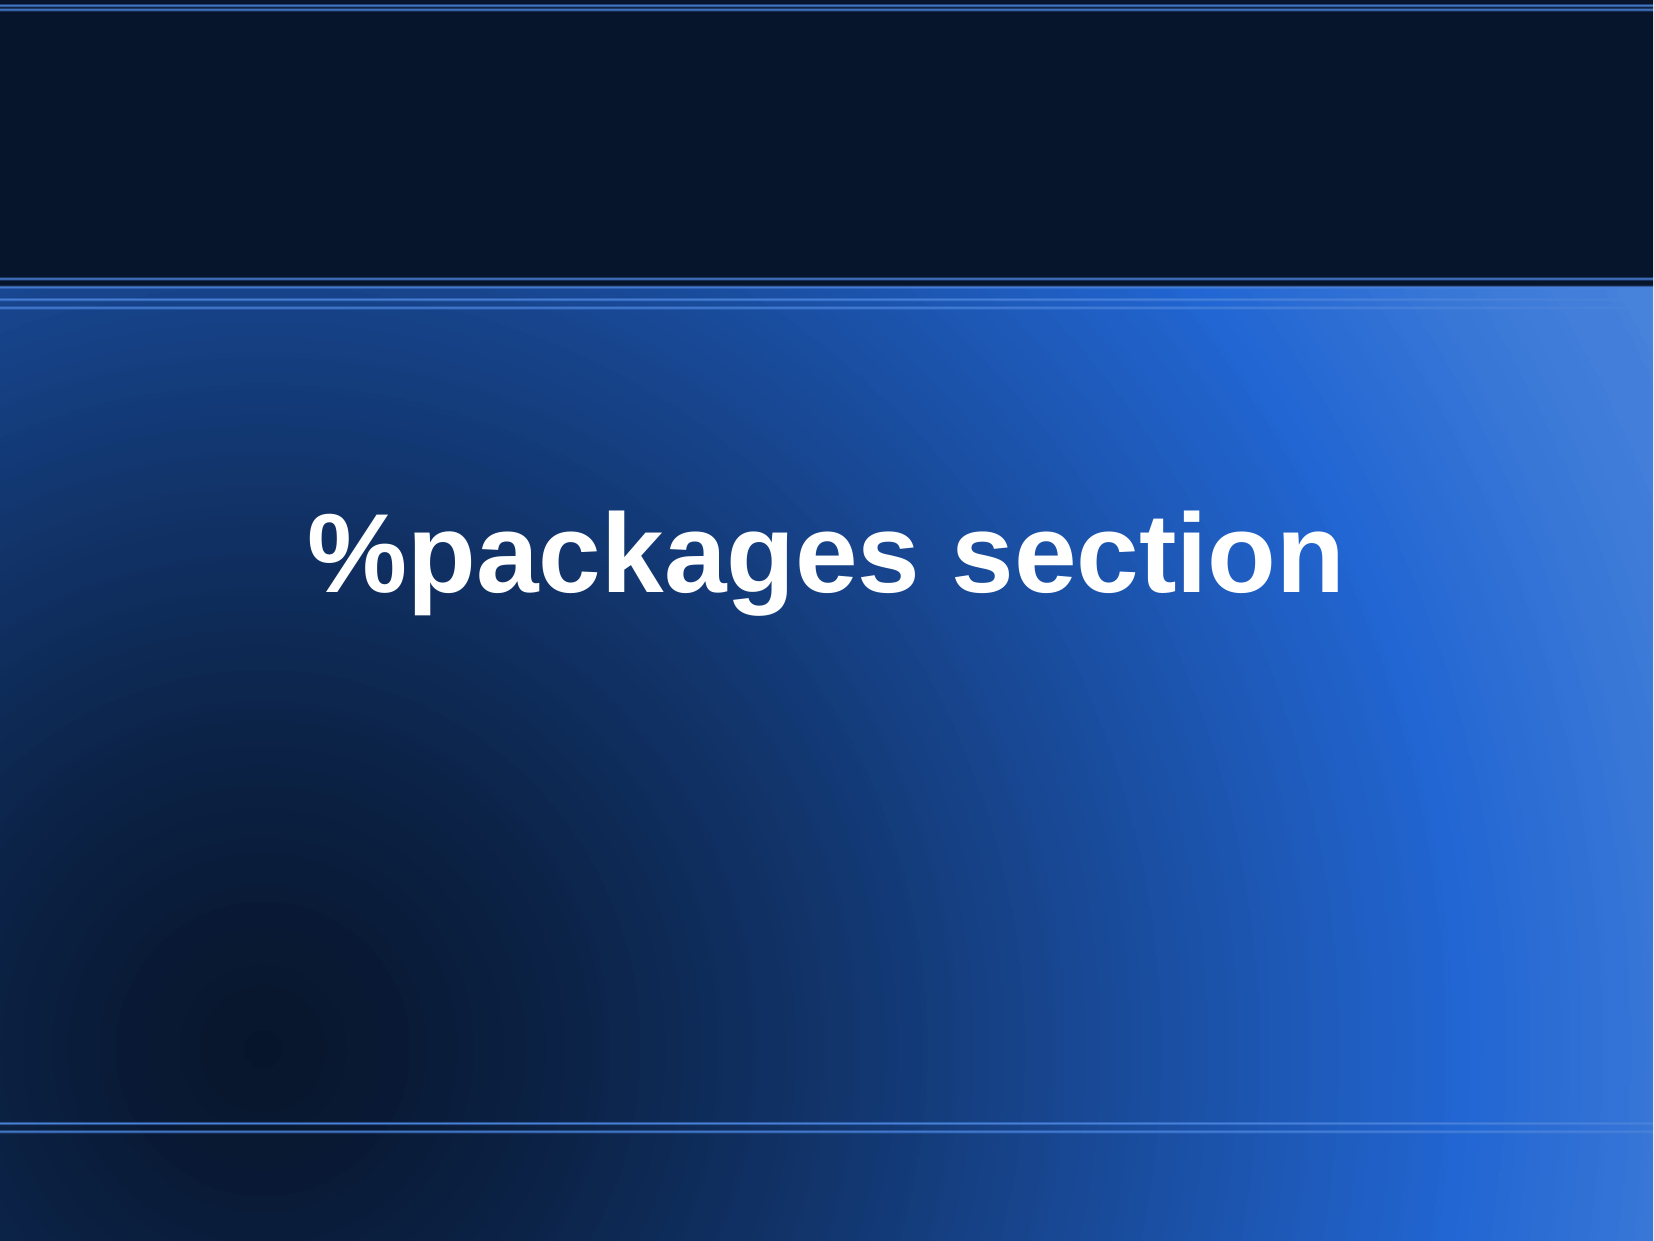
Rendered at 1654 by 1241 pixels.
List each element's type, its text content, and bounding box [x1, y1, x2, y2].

picture [0, 0, 1654, 1241]
subtitle %packages section [82, 49, 1571, 1058]
